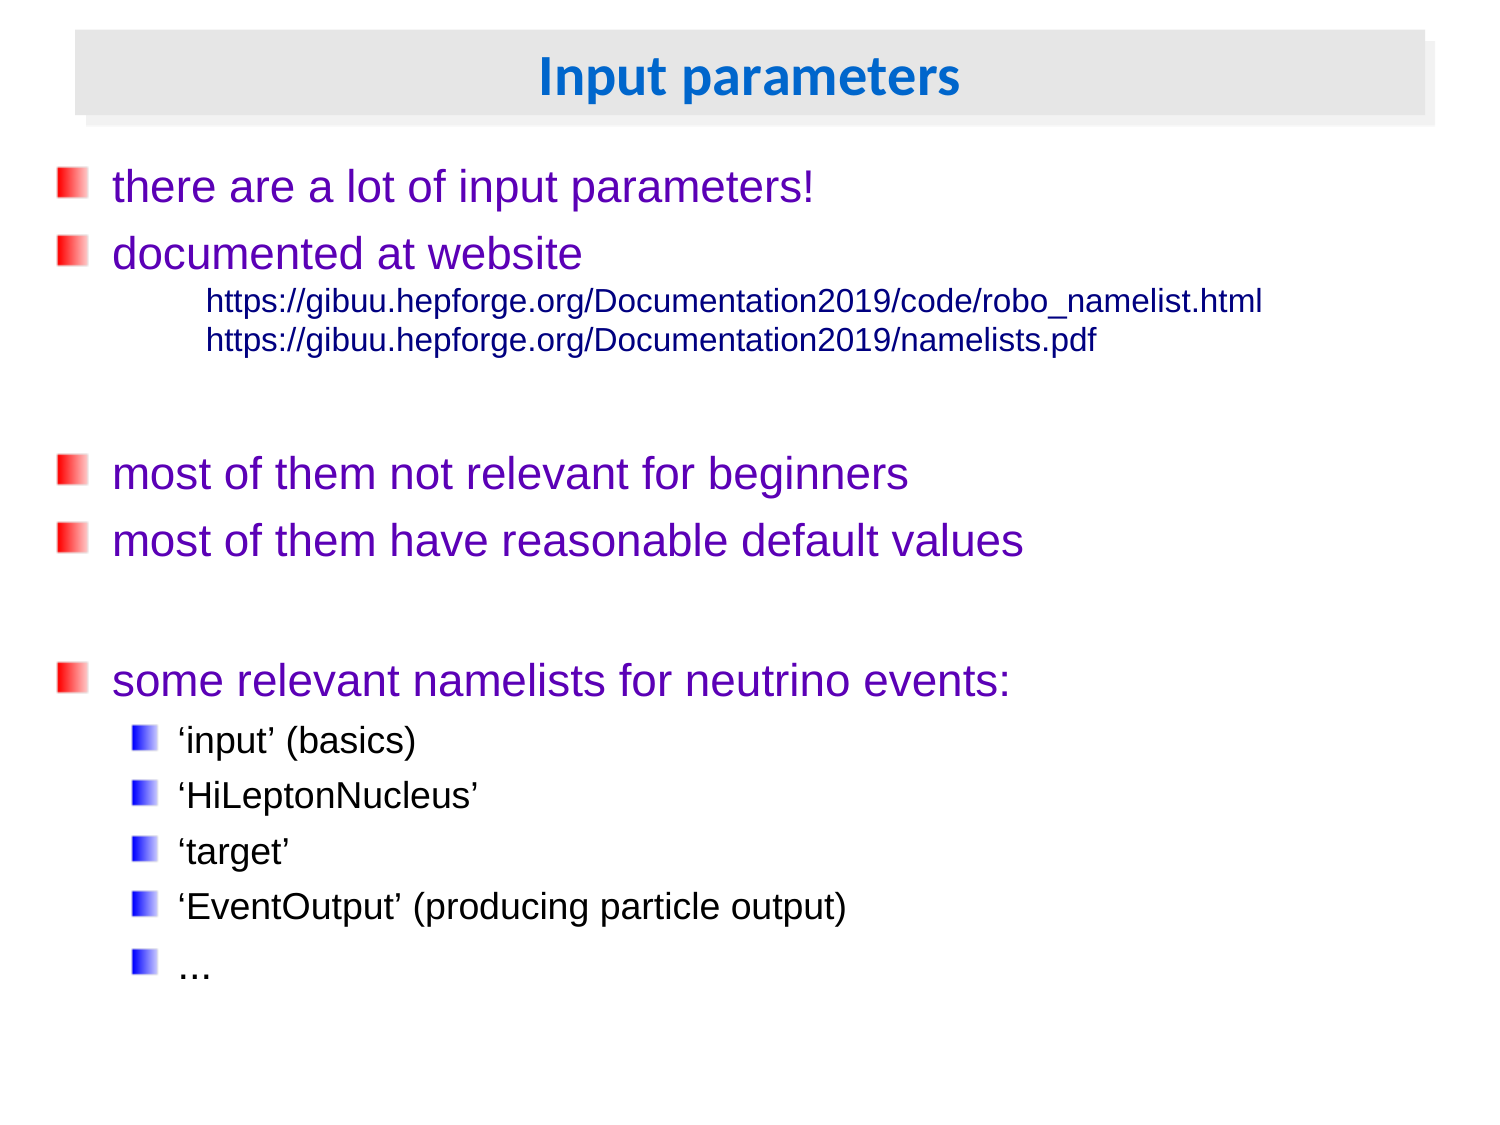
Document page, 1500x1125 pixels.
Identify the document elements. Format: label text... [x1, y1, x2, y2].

list there are a lot of input parameters! documented at website https://gibuu.hepforge.org/Documentation2019/code/robo_namelist.html https://gibuu.hepforge.org/Documentation2019/namelists.pdf most of them not relevant for beginners most of them have reasonable default values some relevant namelists for neutrino events: ‘input’ (basics) ‘HiLeptonNucleus’ ‘target’ ‘EventOutput’ (producing particle output) ... [41, 148, 1459, 1093]
title Input parameters [75, 29, 1426, 116]
